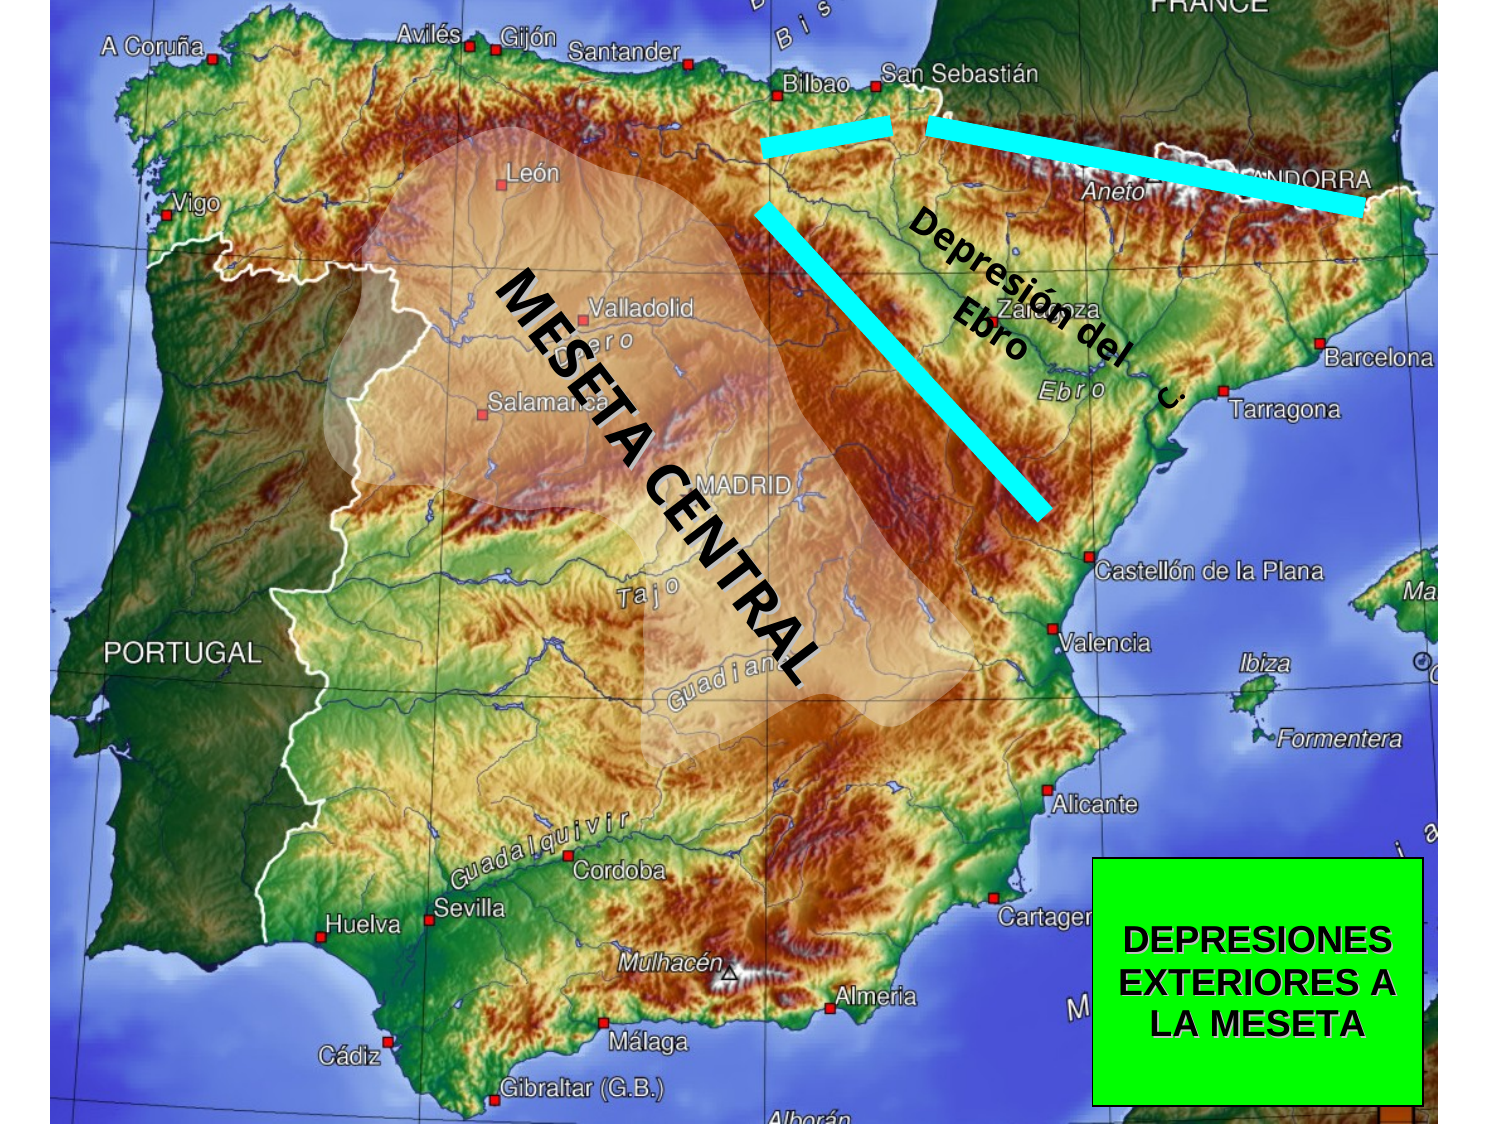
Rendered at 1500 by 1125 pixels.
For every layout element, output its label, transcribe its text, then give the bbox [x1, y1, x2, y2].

text_box [640, 598, 748, 768]
text_box DEPRESIONES EXTERIORES A LA MESETA [1092, 857, 1424, 1106]
text_box Depresión del Ebro [827, 137, 1186, 442]
text_box C. [1021, 253, 1324, 534]
text_box [323, 126, 975, 727]
text_box MESETA CENTRAL [410, 182, 916, 768]
picture [50, 0, 1438, 1124]
